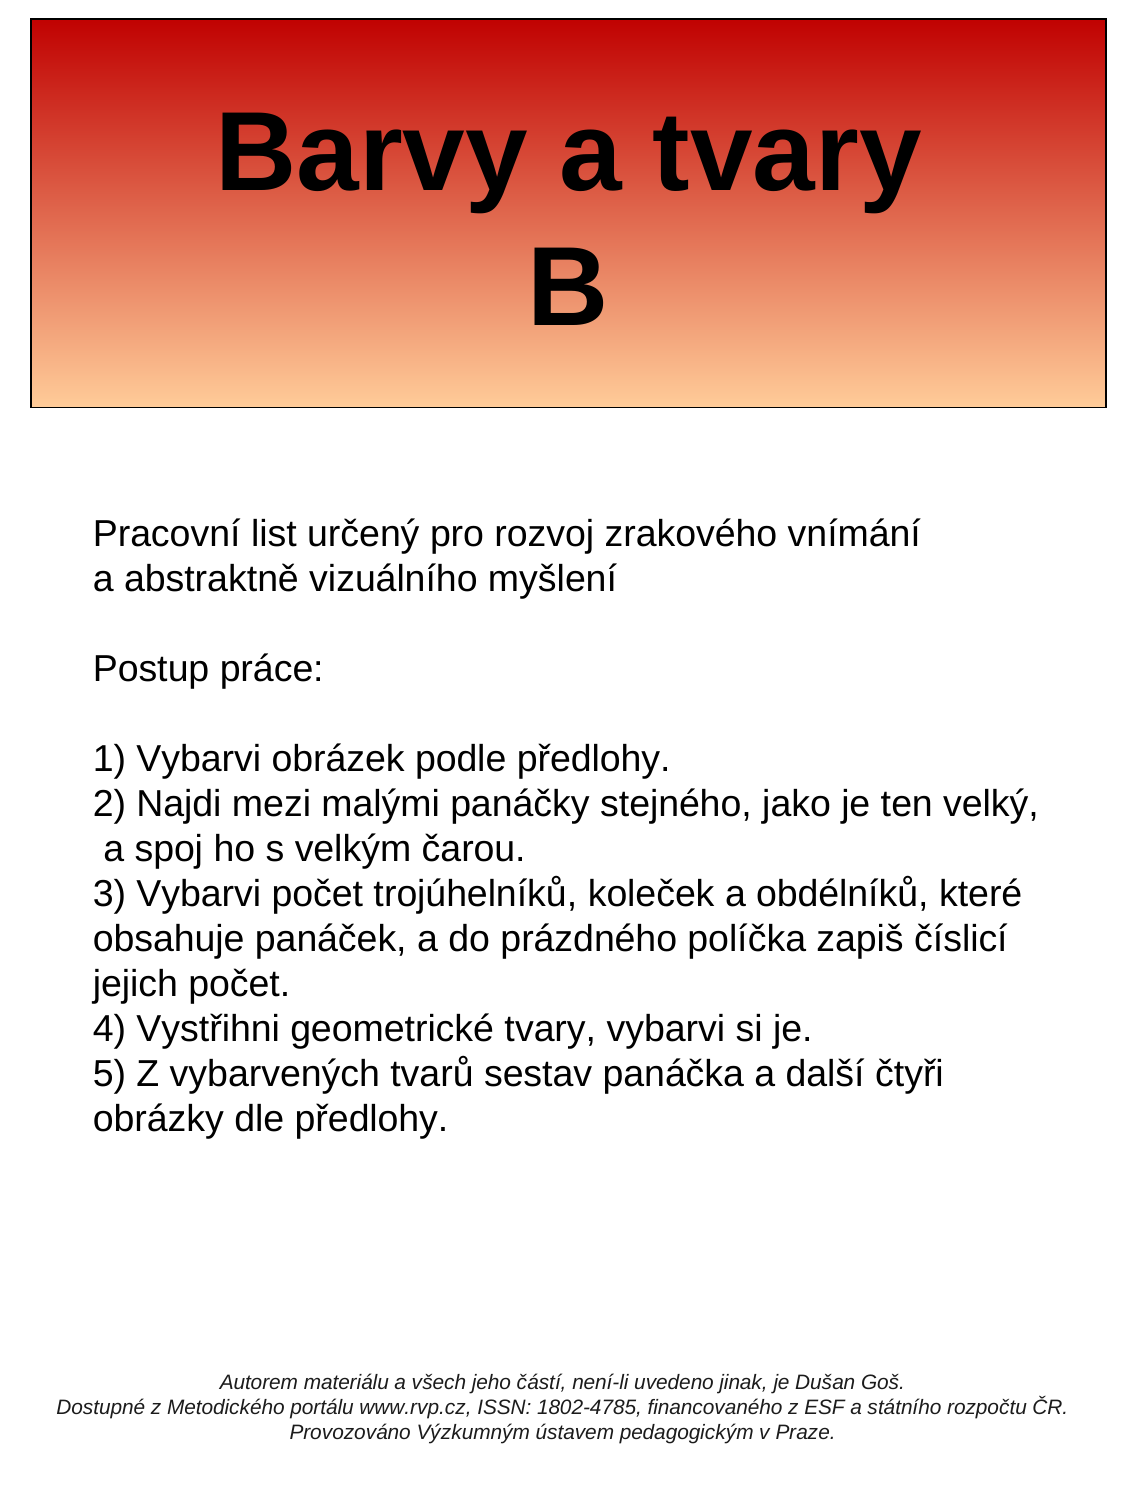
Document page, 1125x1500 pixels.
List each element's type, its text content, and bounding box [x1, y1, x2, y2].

title Barvy a tvary B [30, 18, 1106, 408]
text_box Pracovní list určený pro rozvoj zrakového vnímání a abstraktně vizuálního myšlení Postup práce: Vybarvi obrázek podle předlohy. Najdi mezi malými panáčky stejného, jako je ten velký, a spoj ho s velkým čarou. Vybarvi počet trojúhelníků, koleček a obdélníků, které obsahuje panáček, a do prázdného políčka zapiš číslicí jejich počet. Vystřihni geometrické tvary, vybarvi si je. Z vybarvených tvarů sestav panáčka a další čtyři obrázky dle předlohy. [78, 501, 1059, 1238]
text_box Autorem materiálu a všech jeho částí, není-li uvedeno jinak, je Dušan Goš. Dostupné z Metodického portálu www.rvp.cz, ISSN: 1802-4785, financovaného z ESF a státního rozpočtu ČR. Provozováno Výzkumným ústavem pedagogickým v Praze. [0, 1376, 1125, 1436]
